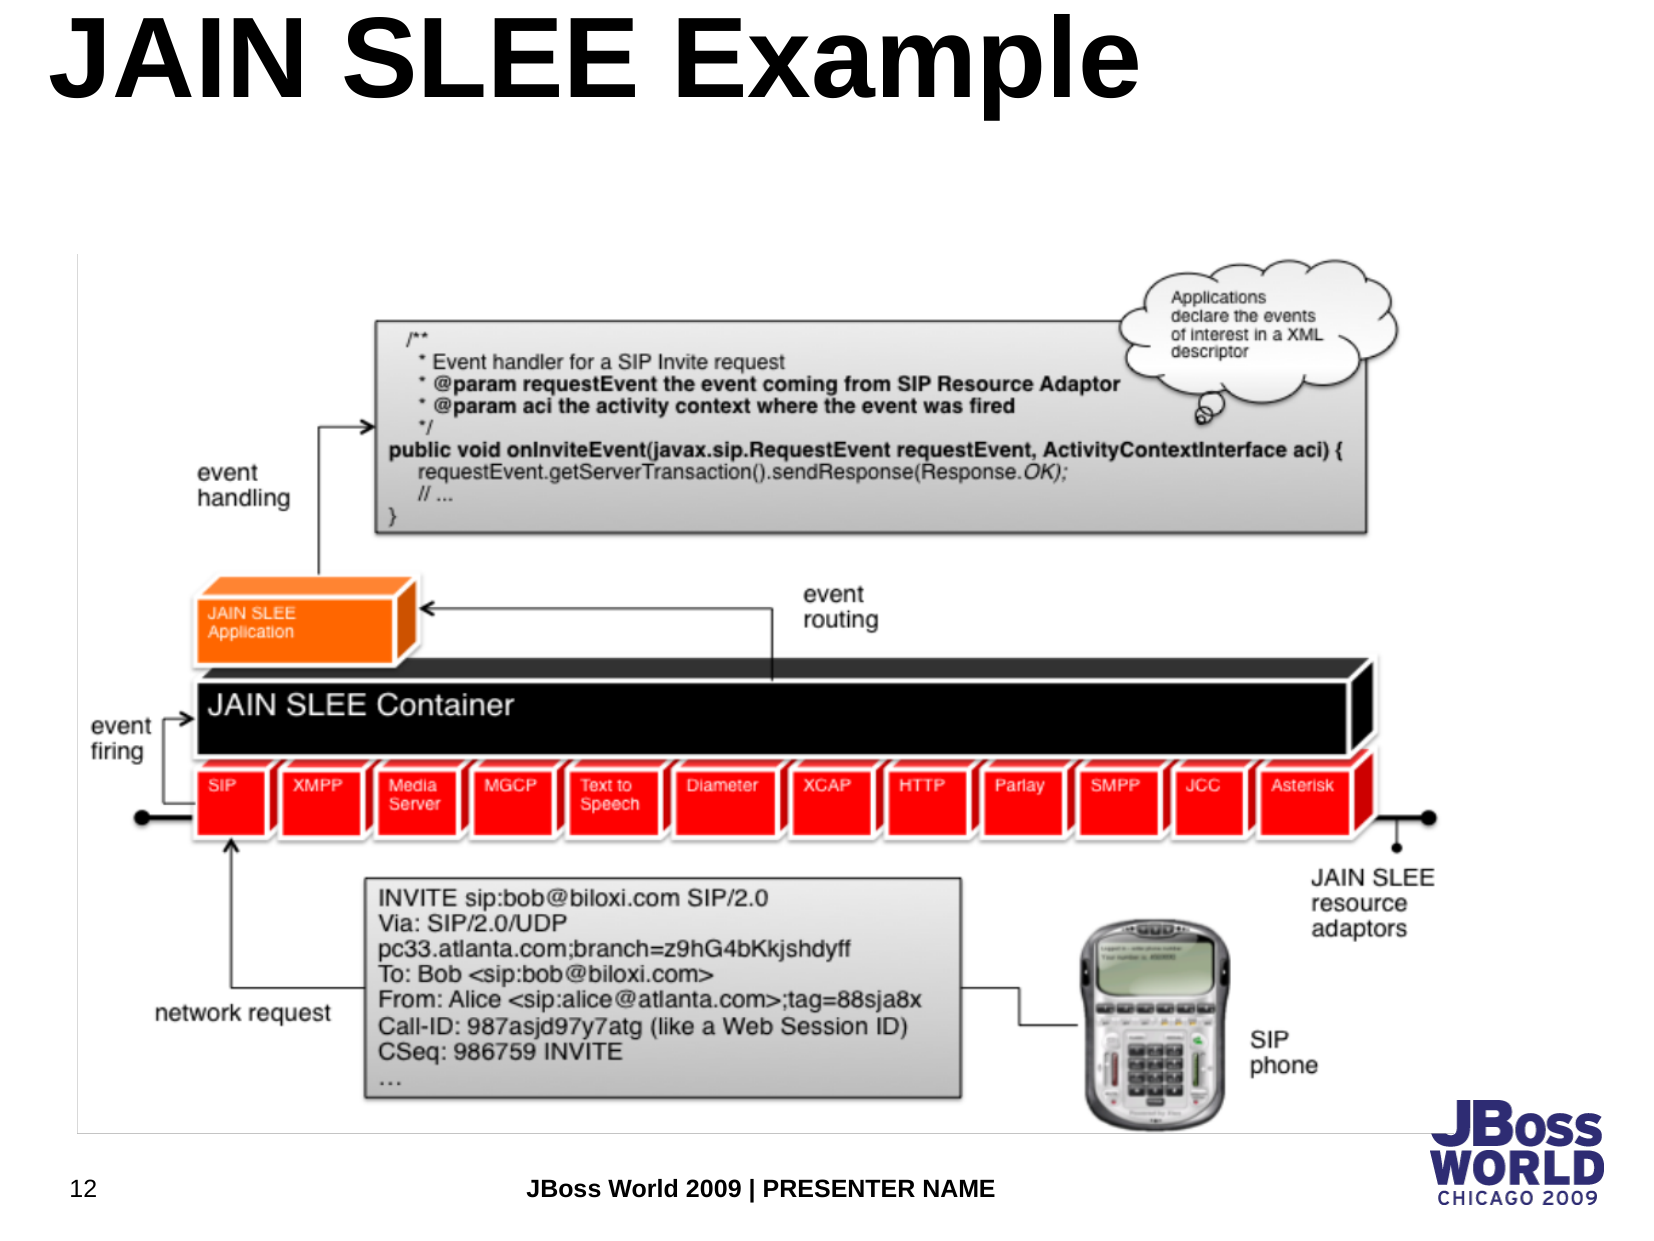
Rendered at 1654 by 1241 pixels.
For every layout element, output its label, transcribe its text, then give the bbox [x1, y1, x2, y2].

title JAIN SLEE Example [48, 0, 1588, 273]
picture [76, 254, 1604, 1212]
